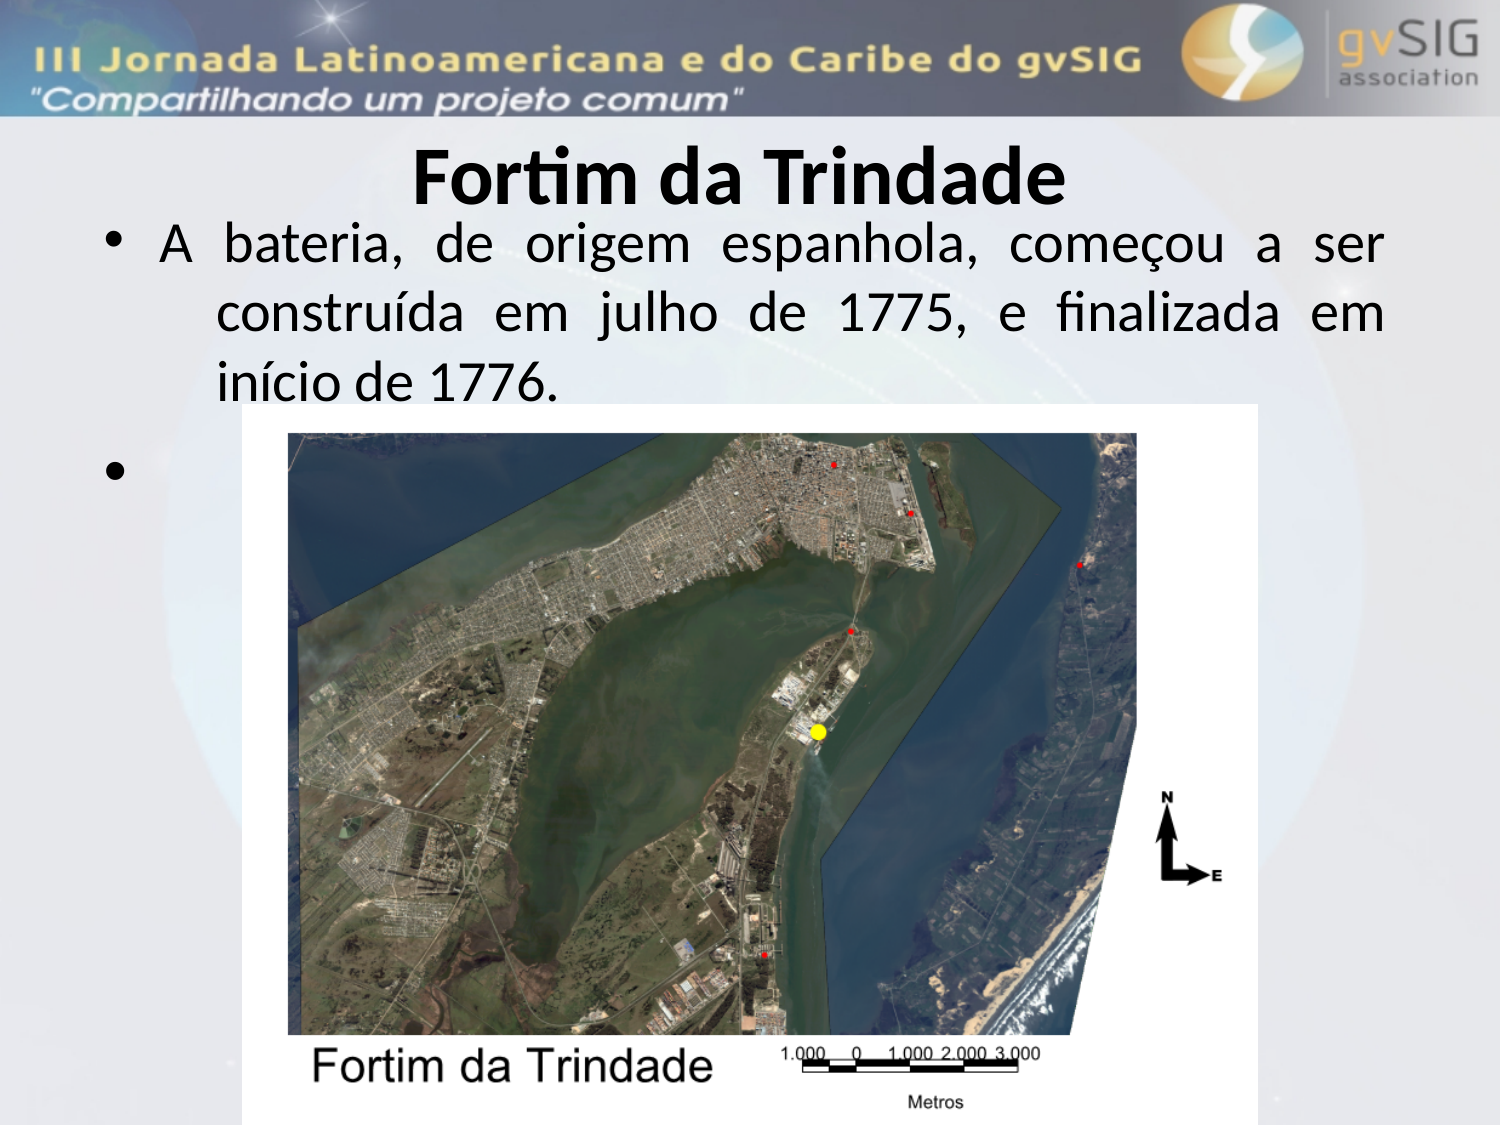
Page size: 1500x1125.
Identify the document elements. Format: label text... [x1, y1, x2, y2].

picture [242, 480, 1258, 1125]
list A bateria, de origem espanhola, começou a ser construída em julho de 1775, e finalizada em início de 1776. [88, 196, 1402, 480]
title Fortim da Trindade [64, 113, 1415, 302]
